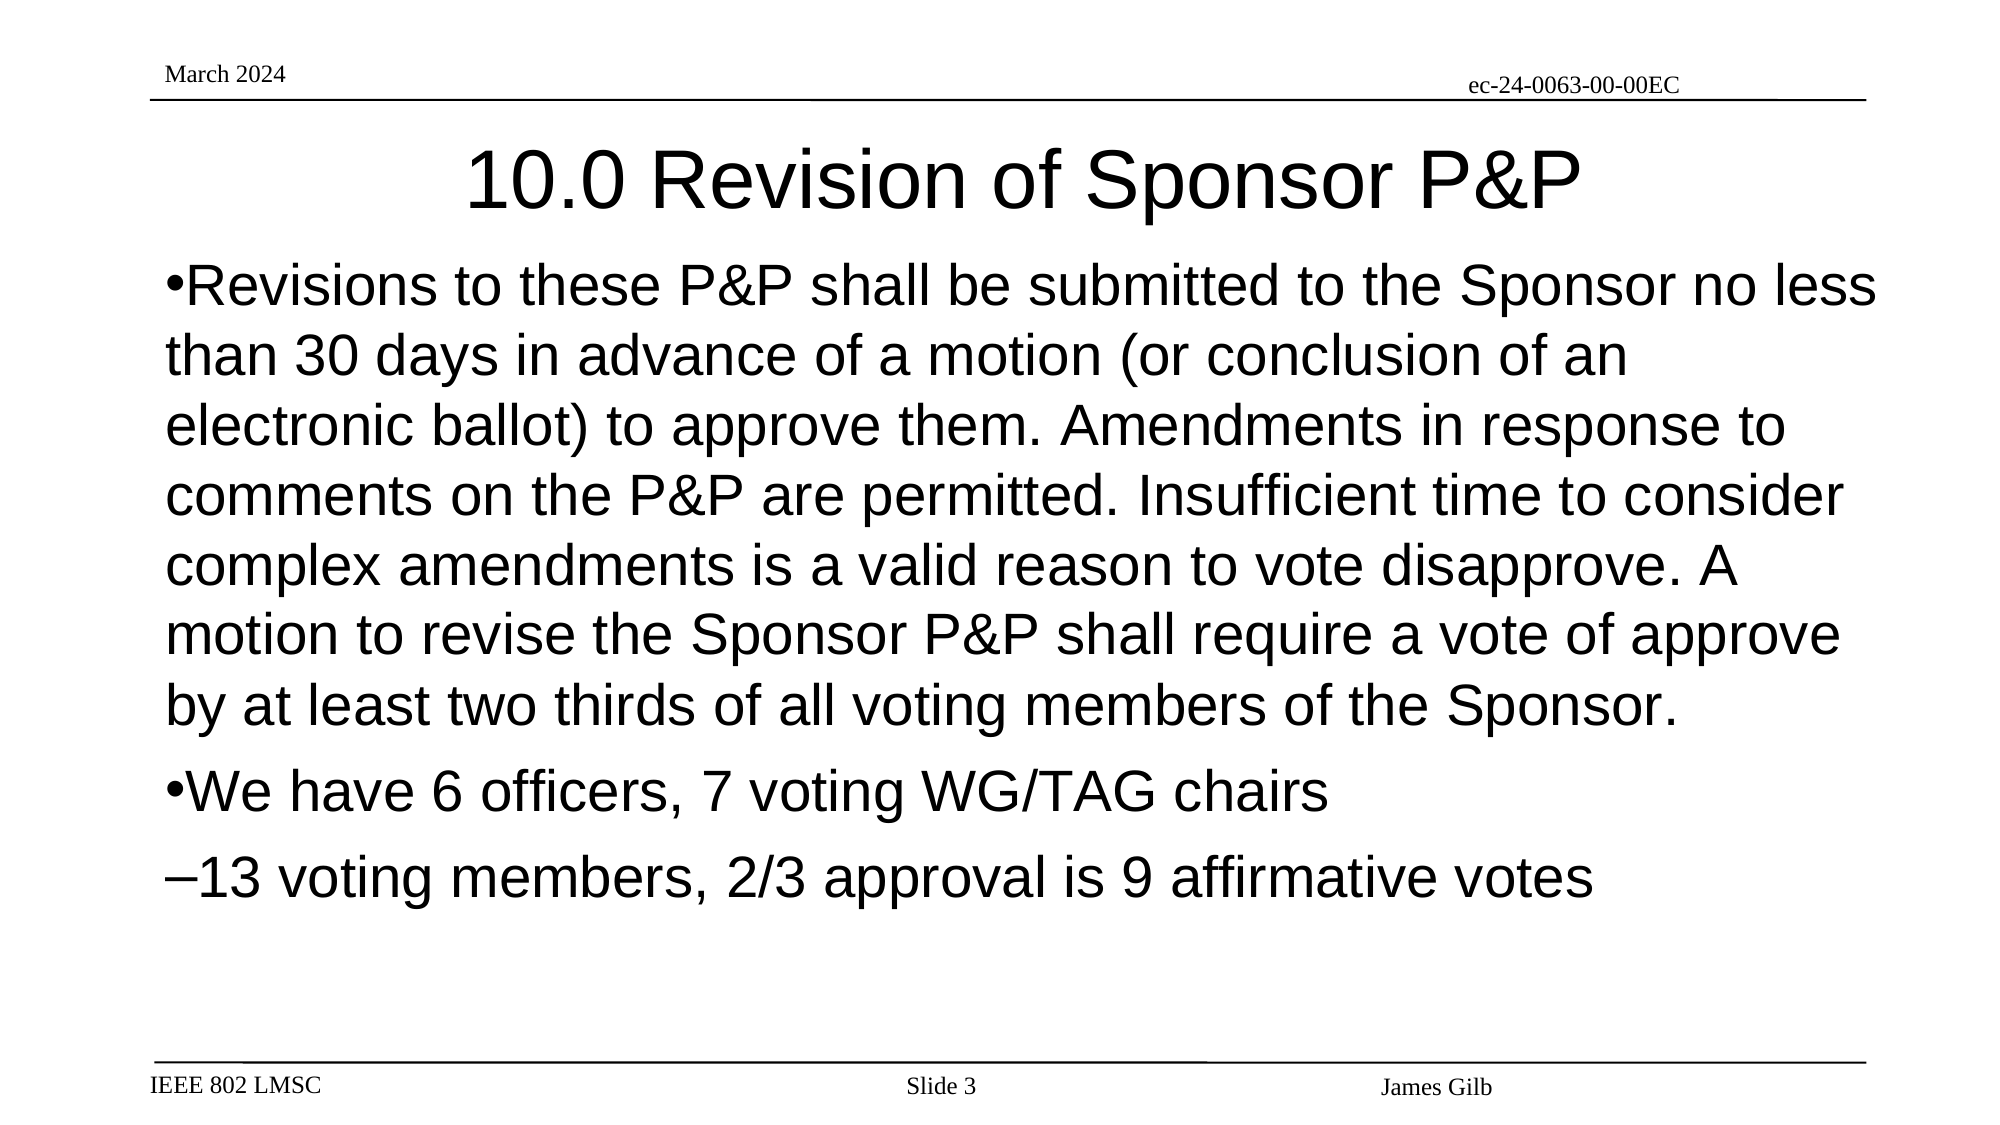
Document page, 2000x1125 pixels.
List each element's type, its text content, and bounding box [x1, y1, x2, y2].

list Revisions to these P&P shall be submitted to the Sponsor no less than 30 days in advance of a motion (or conclusion of an electronic ballot) to approve them. Amendments in response to comments on the P&P are permitted. Insufficient time to consider complex amendments is a valid reason to vote disapprove. A motion to revise the Sponsor P&P shall require a vote of approve by at least two thirds of all voting members of the Sponsor. We have 6 officers, 7 voting WG/TAG chairs 13 voting members, 2/3 approval is 9 affirmative votes [149, 239, 1900, 1051]
title 10.0 Revision of Sponsor P&P [149, 112, 1900, 238]
text_box Slide [799, 1069, 1083, 1108]
